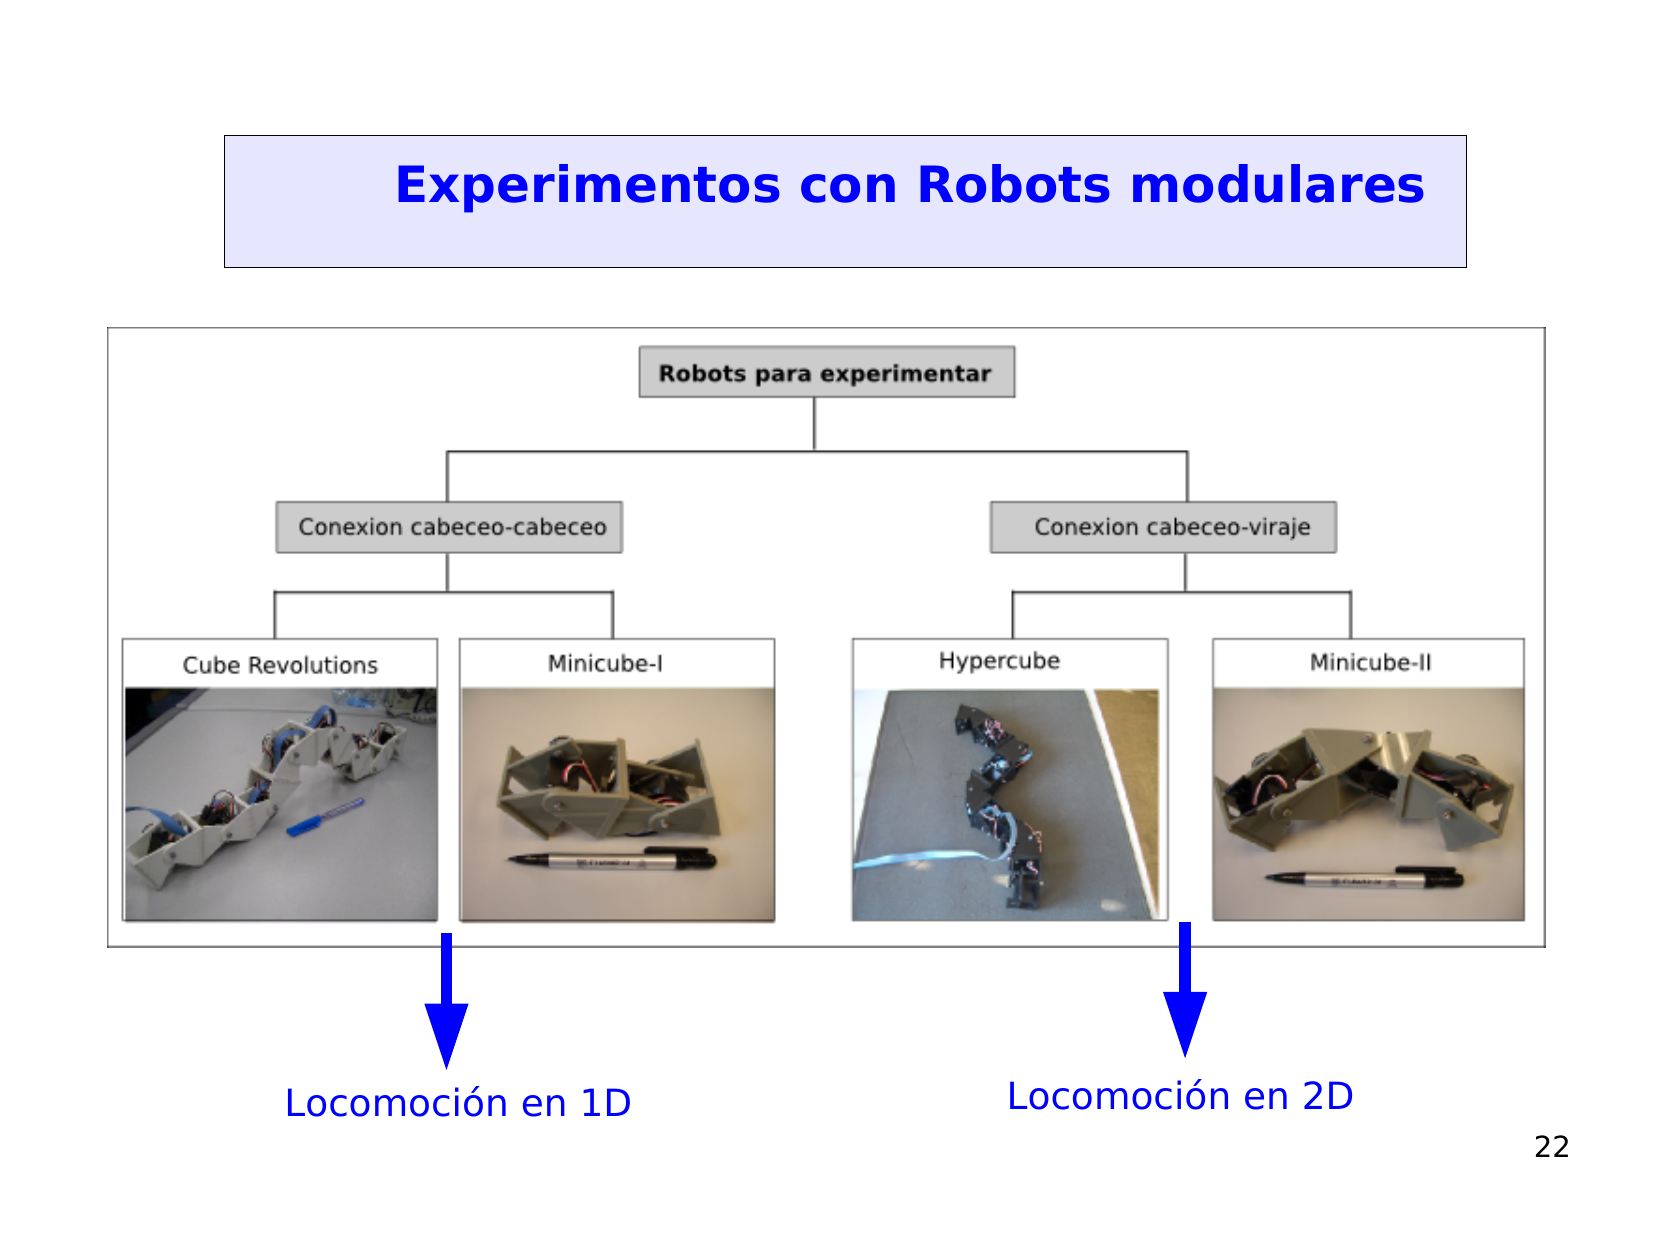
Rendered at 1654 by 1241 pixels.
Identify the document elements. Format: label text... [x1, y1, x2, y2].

picture [107, 327, 1546, 948]
text_box Experimentos con Robots modulares [379, 149, 1443, 223]
text_box Locomoción en 1D [269, 1074, 648, 1133]
text_box [224, 135, 1467, 268]
text_box Locomoción en 2D [991, 1067, 1370, 1126]
